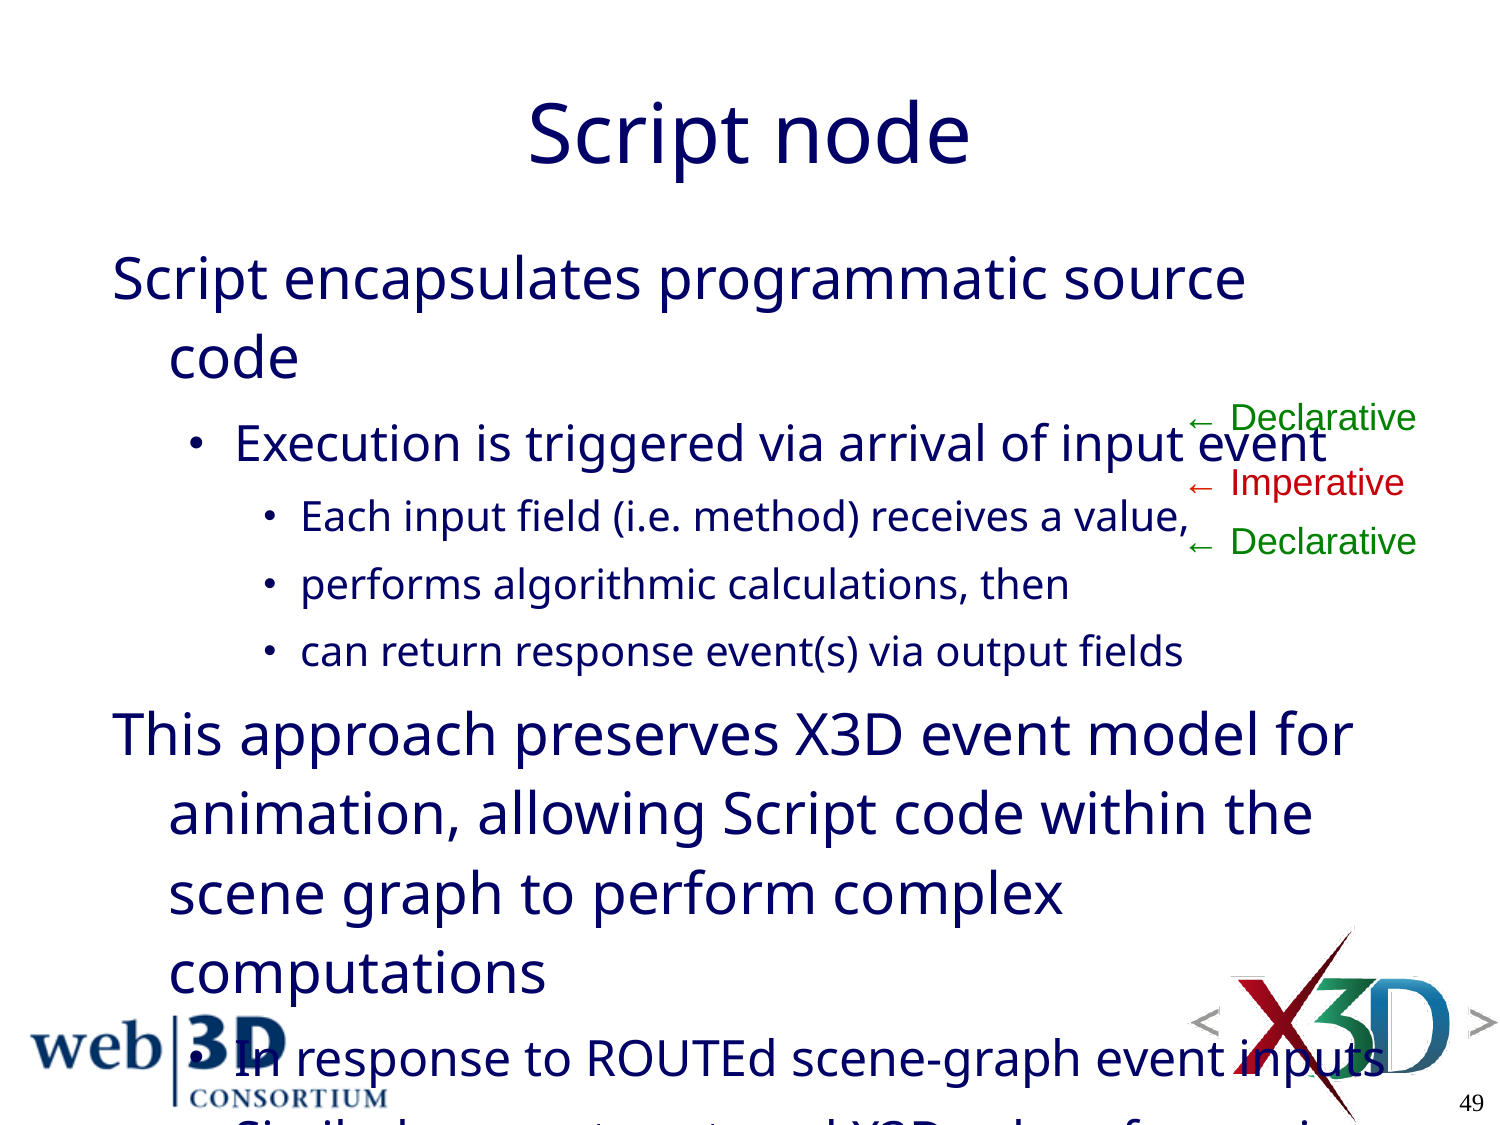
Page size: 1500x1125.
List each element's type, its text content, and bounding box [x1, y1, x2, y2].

text_box ← Declarative [1167, 388, 1432, 446]
picture [12, 998, 413, 1118]
picture [405, 1052, 413, 1073]
text_box ← Imperative [1167, 453, 1420, 511]
title Script node [112, 37, 1388, 226]
list Script encapsulates programmatic source code Execution is triggered via arrival of input event Each input field (i.e. method) receives a value, performs algorithmic calculations, then can return response event(s) via output fields This approach preserves X3D event model for animation, allowing Script code within the scene graph to perform complex computations In response to ROUTEd scene-graph event inputs Similarly can return typed X3D values for use in scene graph via ROUTE connections [112, 237, 1388, 994]
picture [1187, 926, 1500, 1125]
text_box ← Declarative [1167, 512, 1433, 570]
